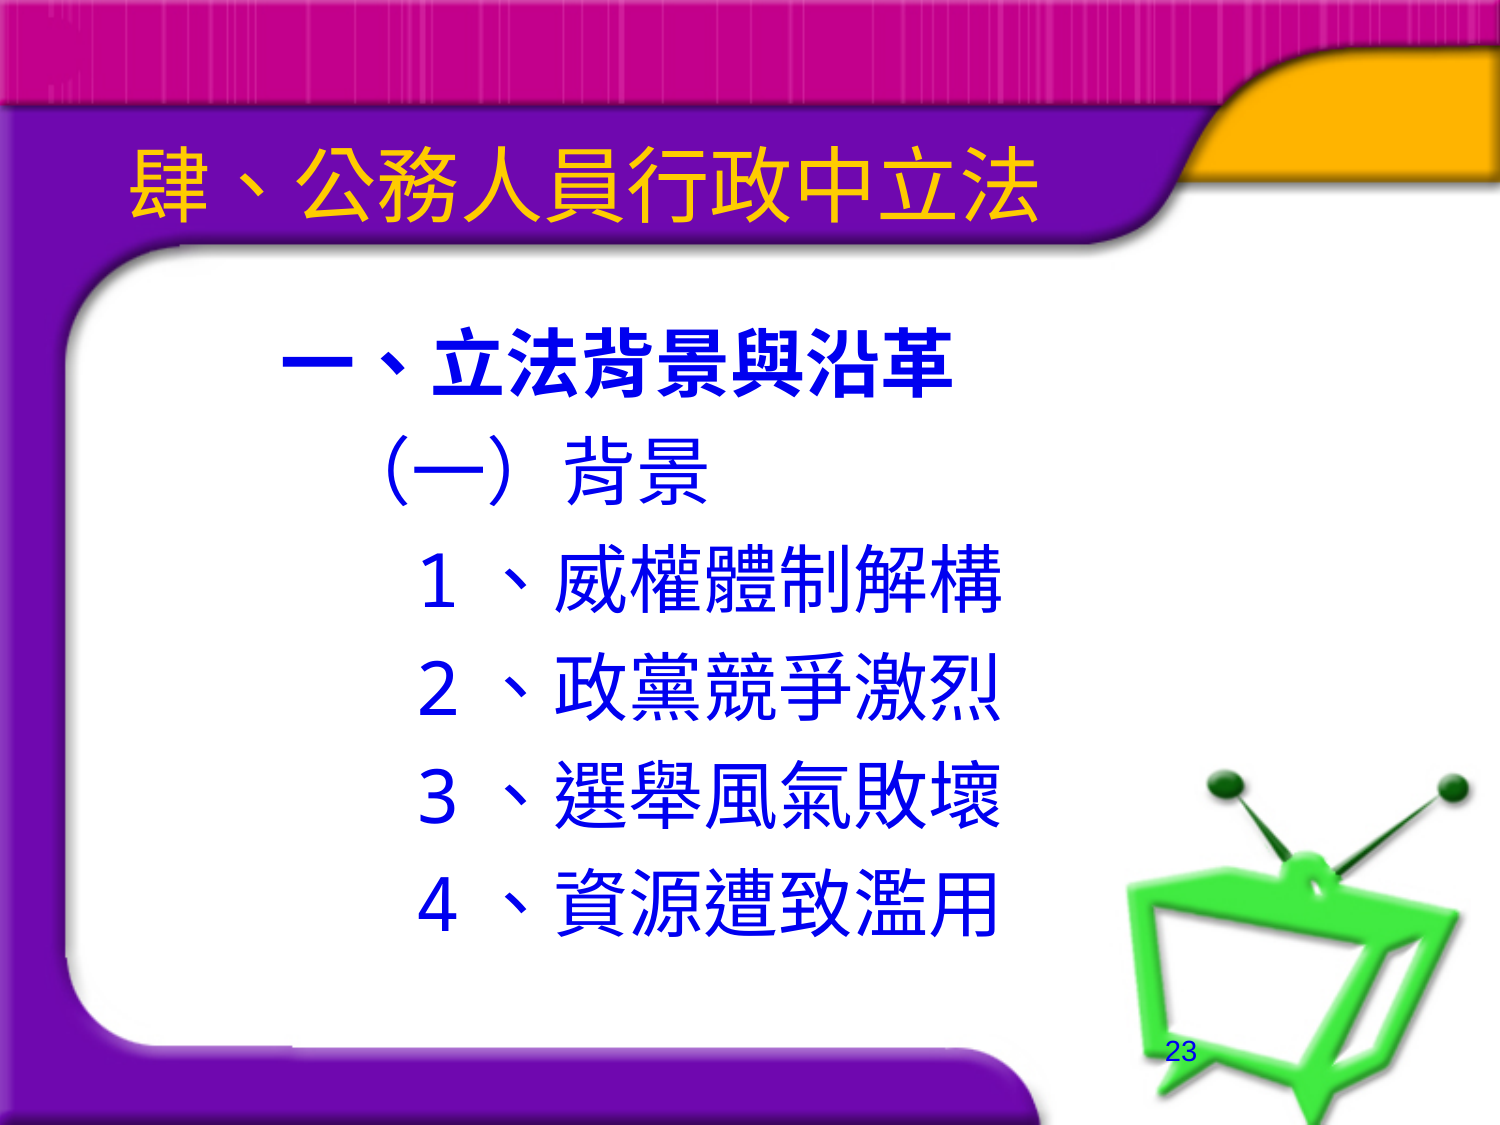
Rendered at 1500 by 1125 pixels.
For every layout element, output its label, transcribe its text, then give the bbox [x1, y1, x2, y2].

text_box [1149, 1025, 1463, 1101]
text_box 肆、公務人員行政中立法 [112, 125, 1400, 241]
text_box [150, 62, 1388, 125]
text_box 一、立法背景與沿革 （一）背景 1、威權體制解構 2、政黨競爭激烈 3、選舉風氣敗壞 4、資源遭致濫用 [265, 290, 1054, 955]
